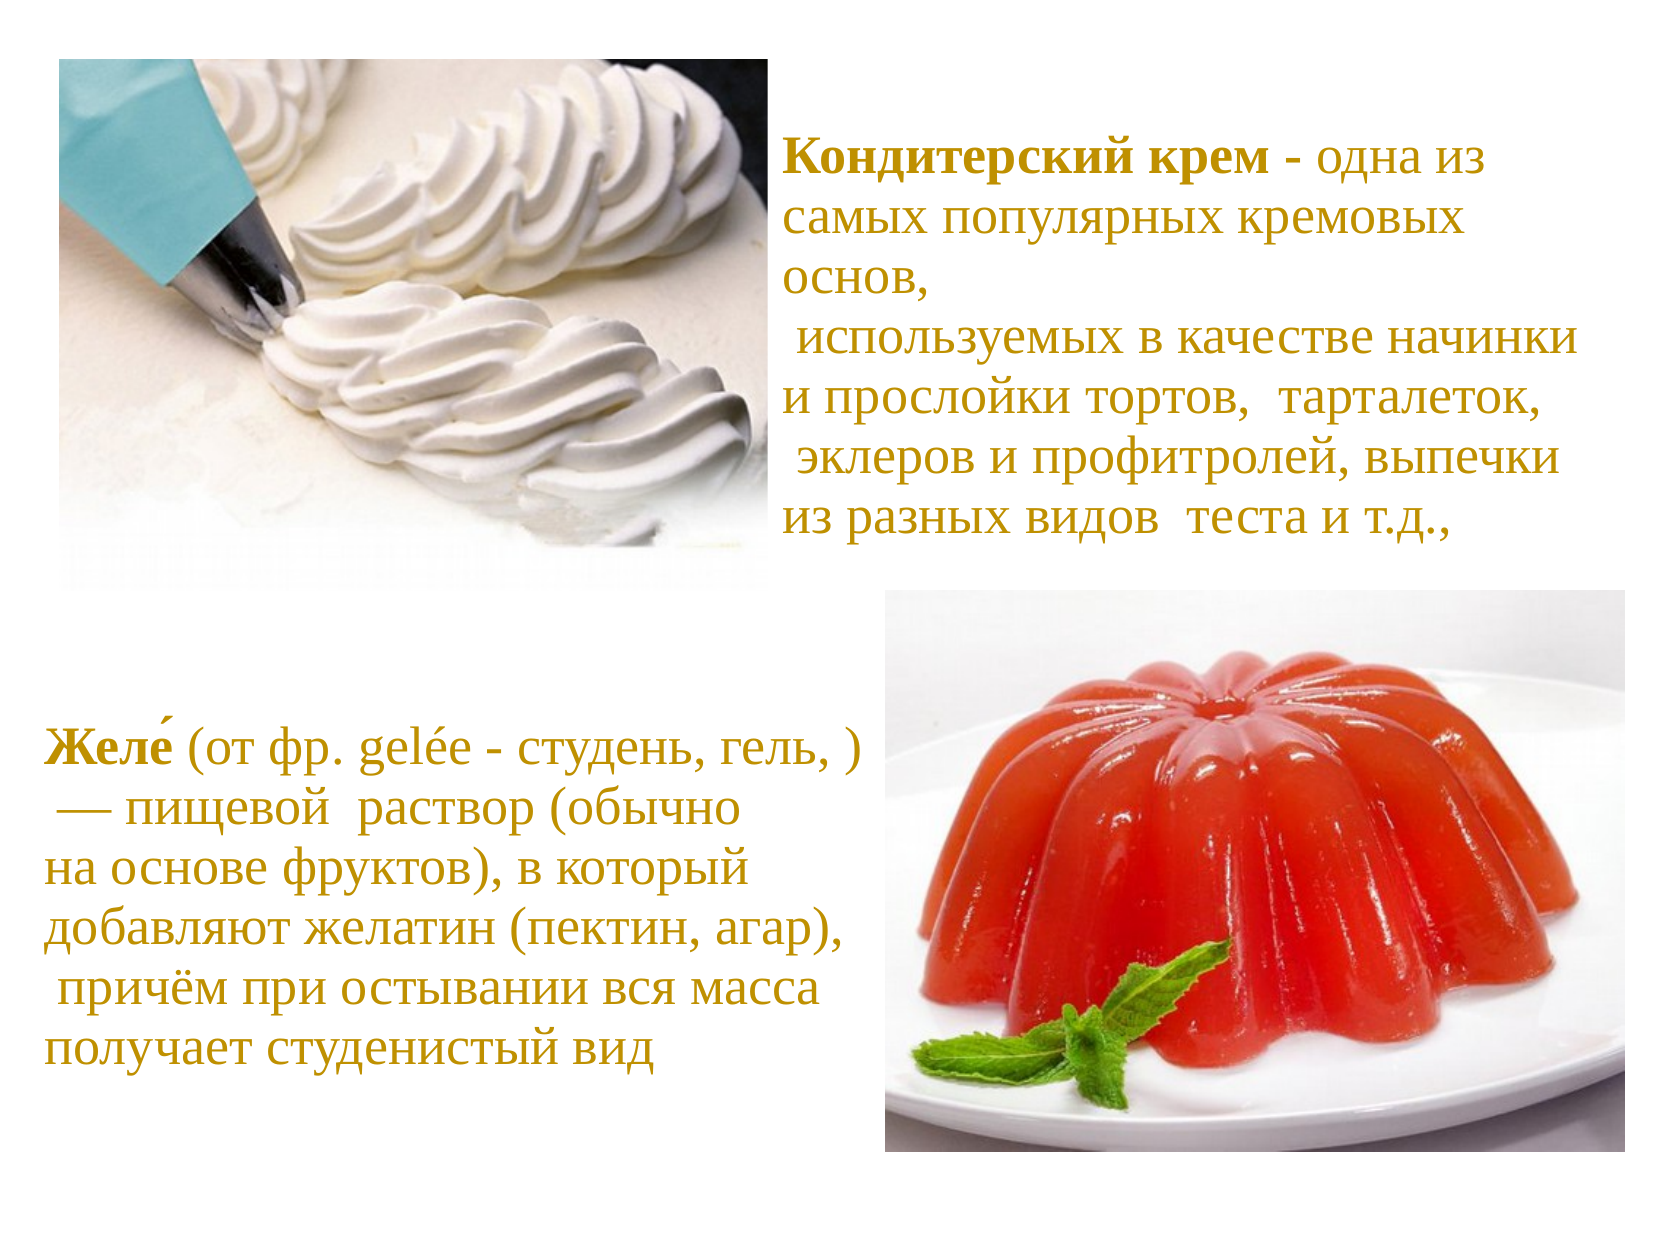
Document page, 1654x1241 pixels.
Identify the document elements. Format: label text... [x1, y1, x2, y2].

picture [885, 590, 1625, 1152]
text_box Кондитерский крем - одна из самых популярных кремовых основ, используемых в качестве начинки и прослойки тортов, тарталеток, эклеров и профитролей, выпечки из разных видов теста и т.д., [767, 118, 1625, 561]
text_box Желе́ (от фр. gelée - студень, гель, ) — пищевой раствор (обычно на основе фруктов), в который добавляют желатин (пектин, агар), причём при остывании вся масса получает студенистый вид [29, 708, 885, 1123]
picture [59, 59, 768, 591]
